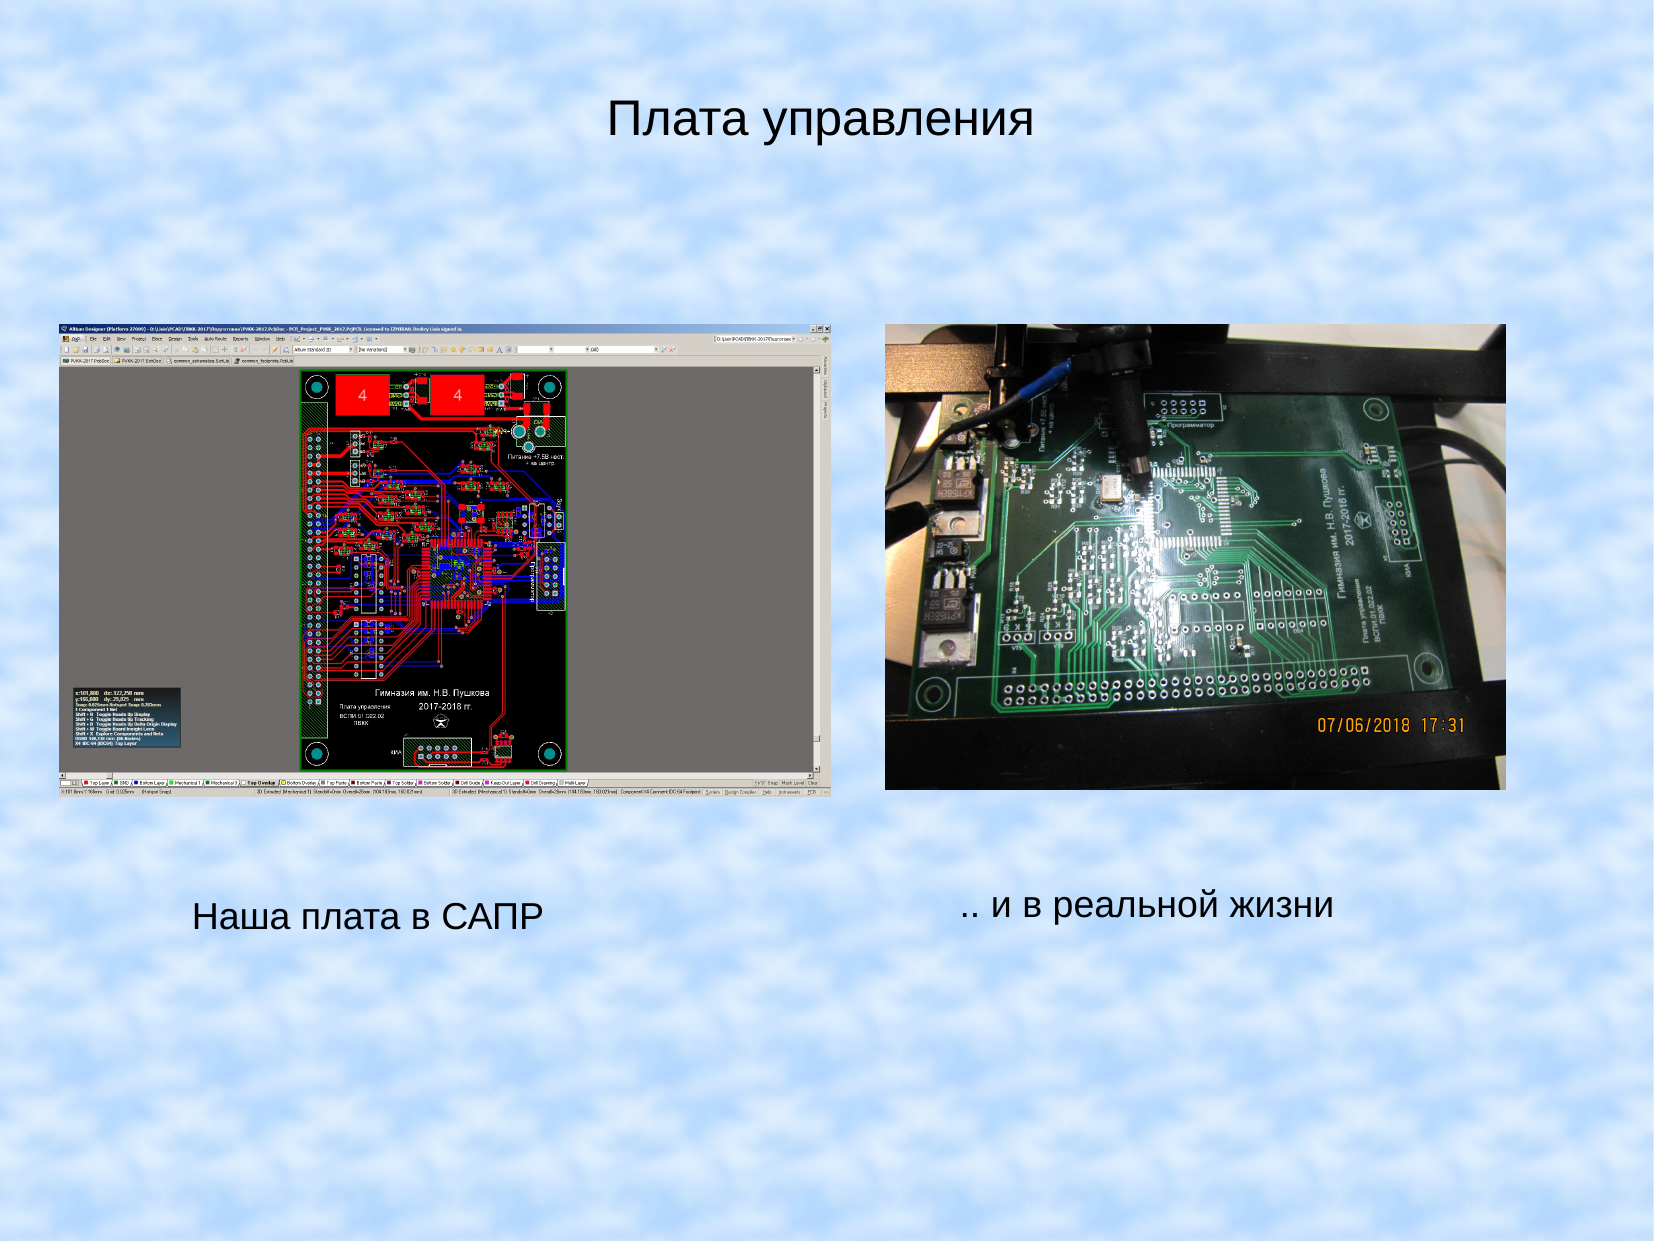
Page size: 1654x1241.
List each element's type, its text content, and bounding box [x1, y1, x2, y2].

text_box .. и в реальной жизни [944, 875, 1595, 975]
title Плата управления [76, 58, 1565, 178]
text_box Наша плата в САПР [177, 888, 739, 945]
picture [0, 0, 1654, 1241]
